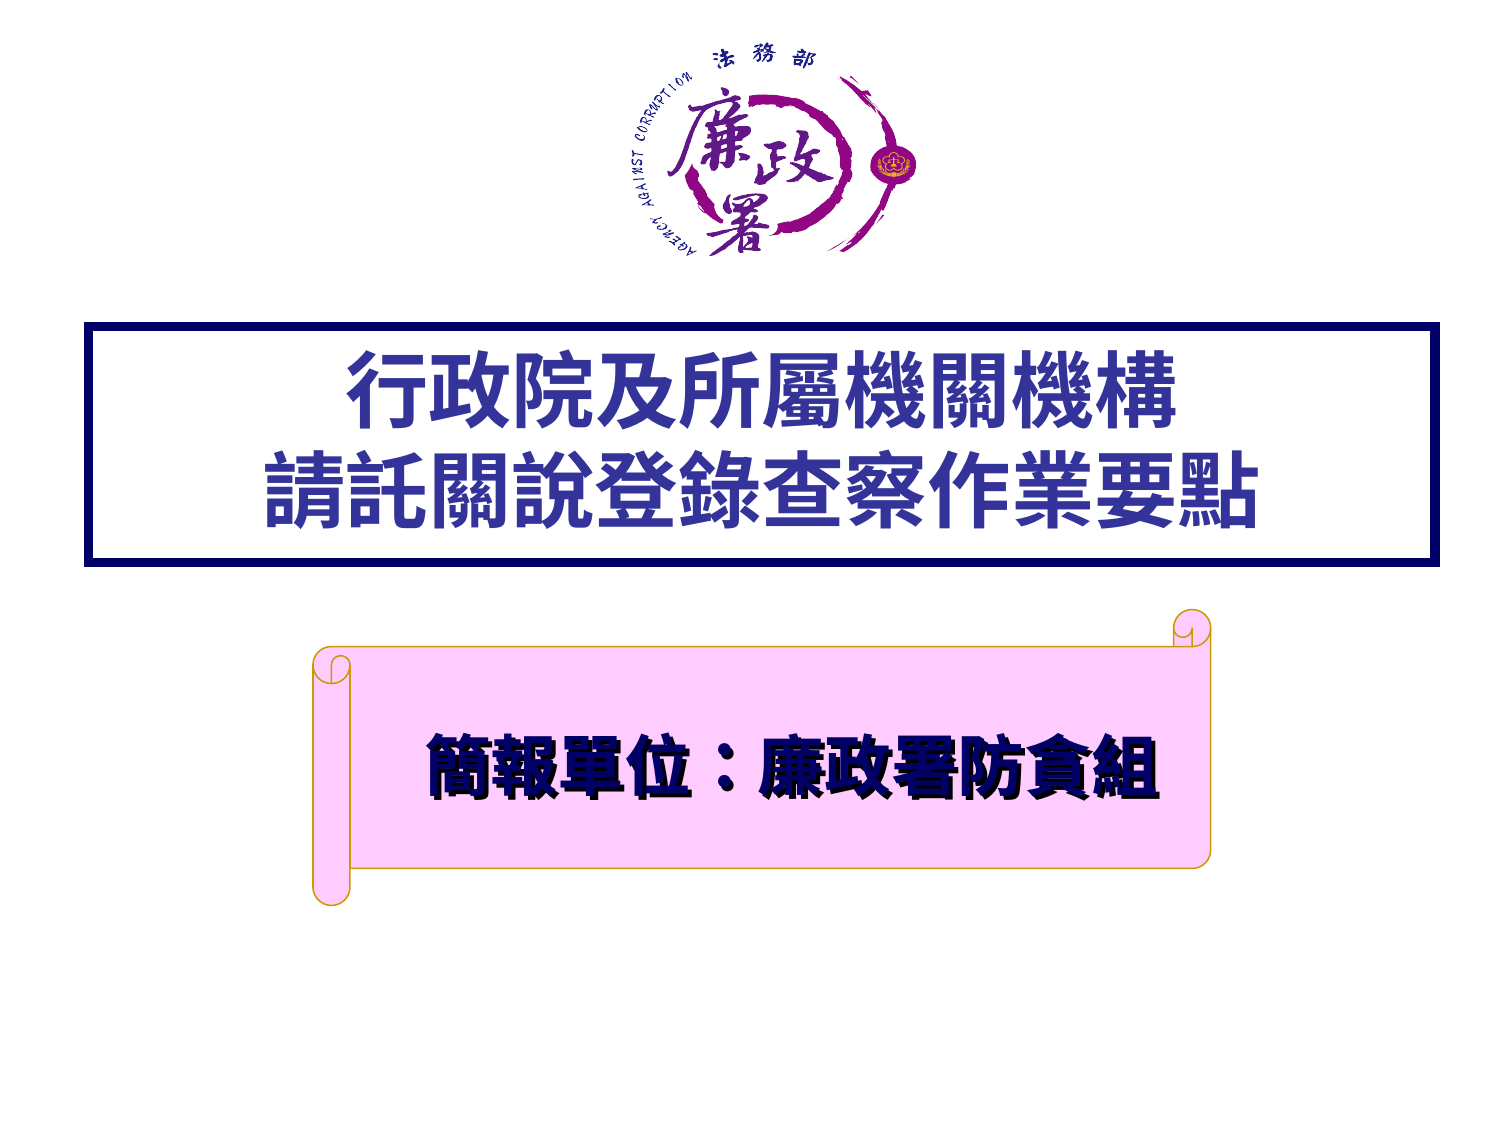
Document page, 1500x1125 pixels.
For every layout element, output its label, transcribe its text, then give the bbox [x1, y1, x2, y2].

text_box [312, 609, 1211, 906]
picture [631, 42, 916, 256]
text_box 行政院及所屬機關機構 請託關說登錄查察作業要點 [45, 350, 1478, 539]
text_box 簡報單位：廉政署防貪組 [395, 716, 1187, 813]
